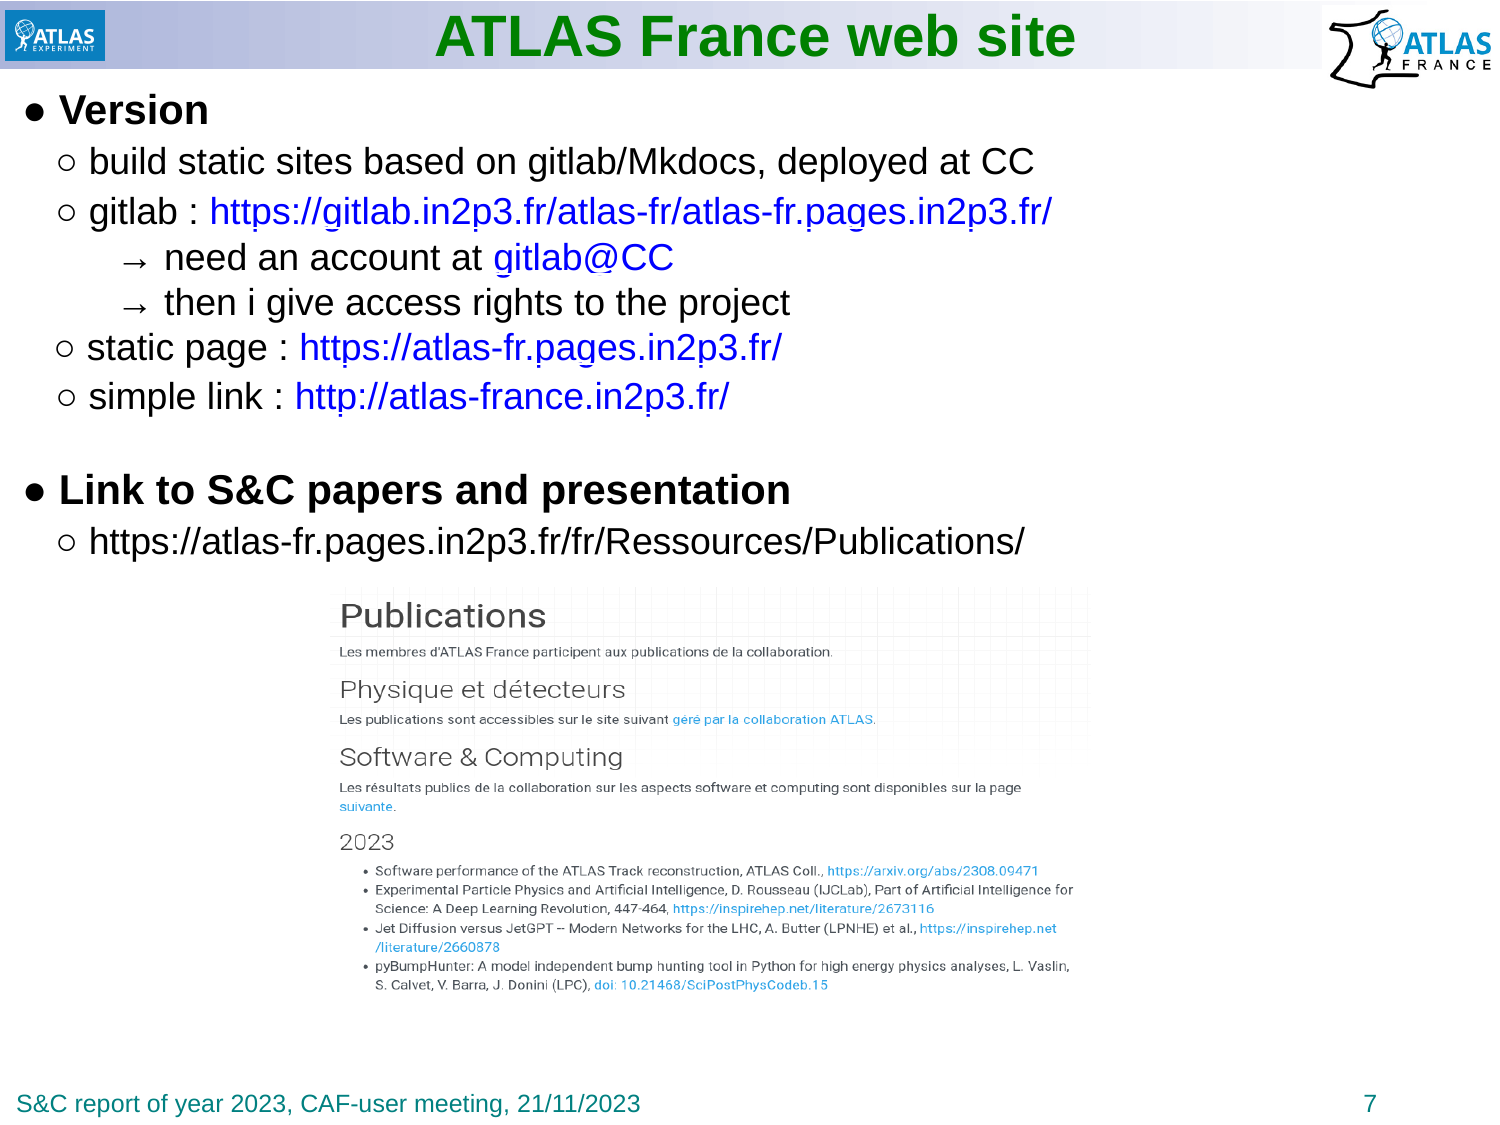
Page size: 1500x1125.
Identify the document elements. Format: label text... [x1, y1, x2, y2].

text_box ● Version ○ build static sites based on gitlab/Mkdocs, deployed at CC ○ gitlab : https://gitlab.in2p3.fr/atlas-fr/atlas-fr.pages.in2p3.fr/ → need an account at gitlab@CC → then i give access rights to the project ○ static page : https://atlas-fr.pages.in2p3.fr/ ○ simple link : http://atlas-france.in2p3.fr/ ● Link to S&C papers and presentation ○ https://atlas-fr.pages.in2p3.fr/fr/Ressources/Publications/ [7, 75, 1453, 854]
picture [330, 587, 1091, 1004]
text_box ATLAS France web site [7, 0, 1500, 124]
